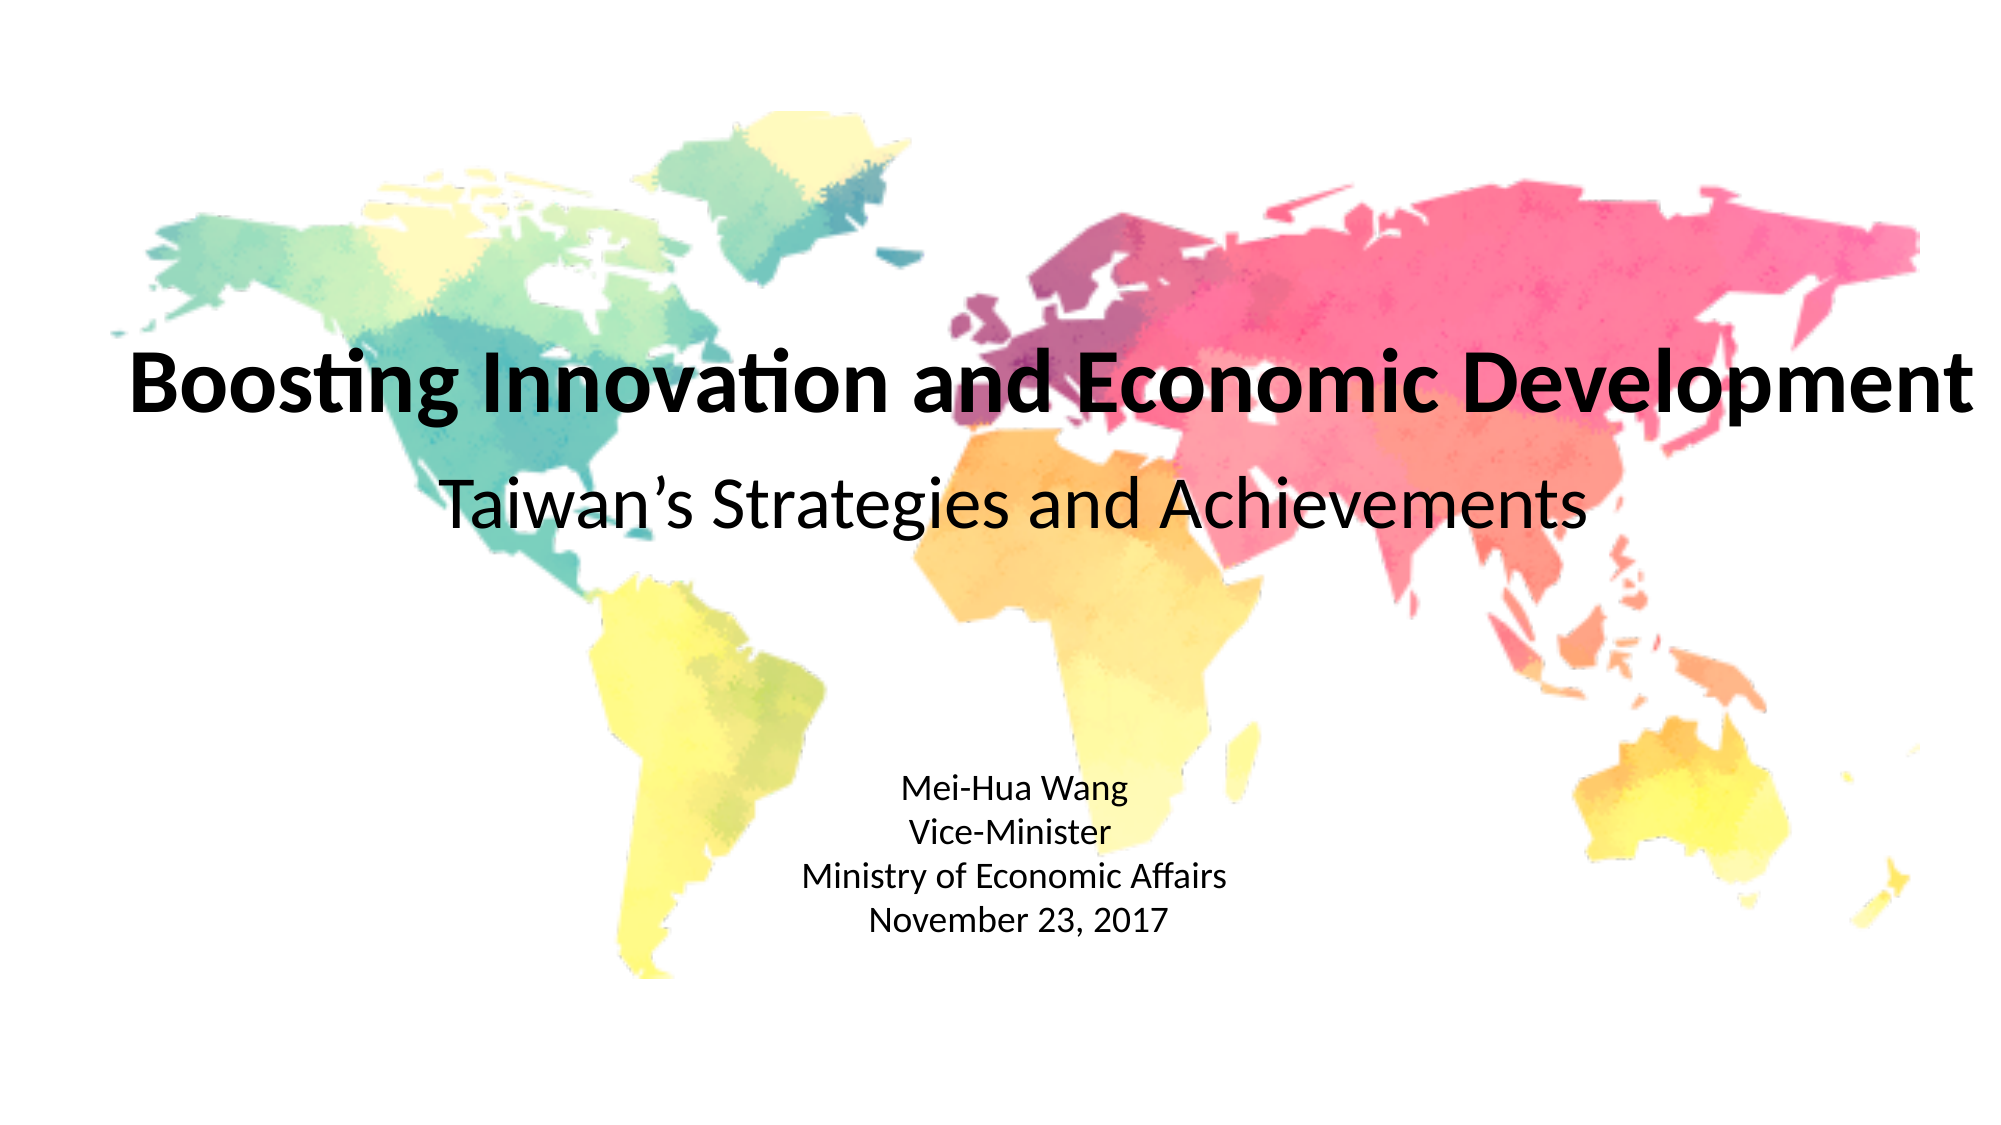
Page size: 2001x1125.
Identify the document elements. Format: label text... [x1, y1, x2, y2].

title Boosting Innovation and Economic Development [51, 254, 2000, 496]
picture [110, 496, 1920, 979]
subtitle Taiwan’s Strategies and Achievements [314, 445, 1715, 644]
picture [110, 111, 1920, 254]
text_box Mei-Hua Wang Vice-Minister Ministry of Economic Affairs November 23, 2017 [314, 763, 1715, 953]
